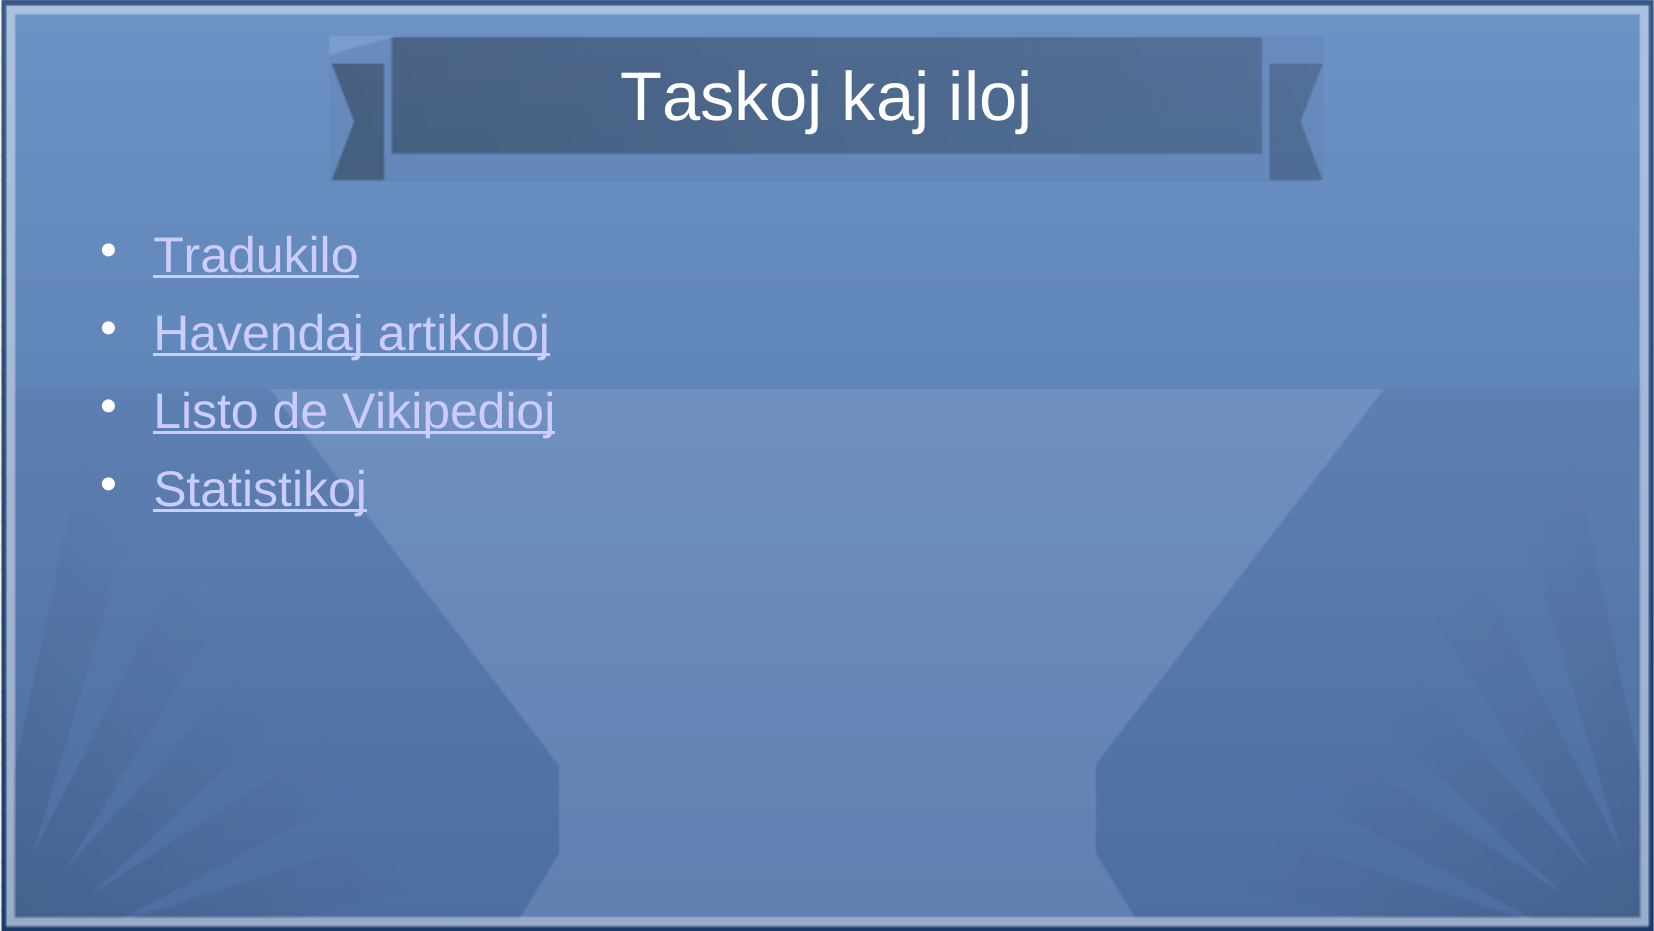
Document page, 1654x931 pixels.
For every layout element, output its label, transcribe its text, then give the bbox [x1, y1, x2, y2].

list Tradukilo Havendaj artikoloj Listo de Vikipedioj Statistikoj [82, 224, 1571, 848]
title Taskoj kaj iloj [389, 35, 1264, 154]
picture [0, 0, 1654, 931]
